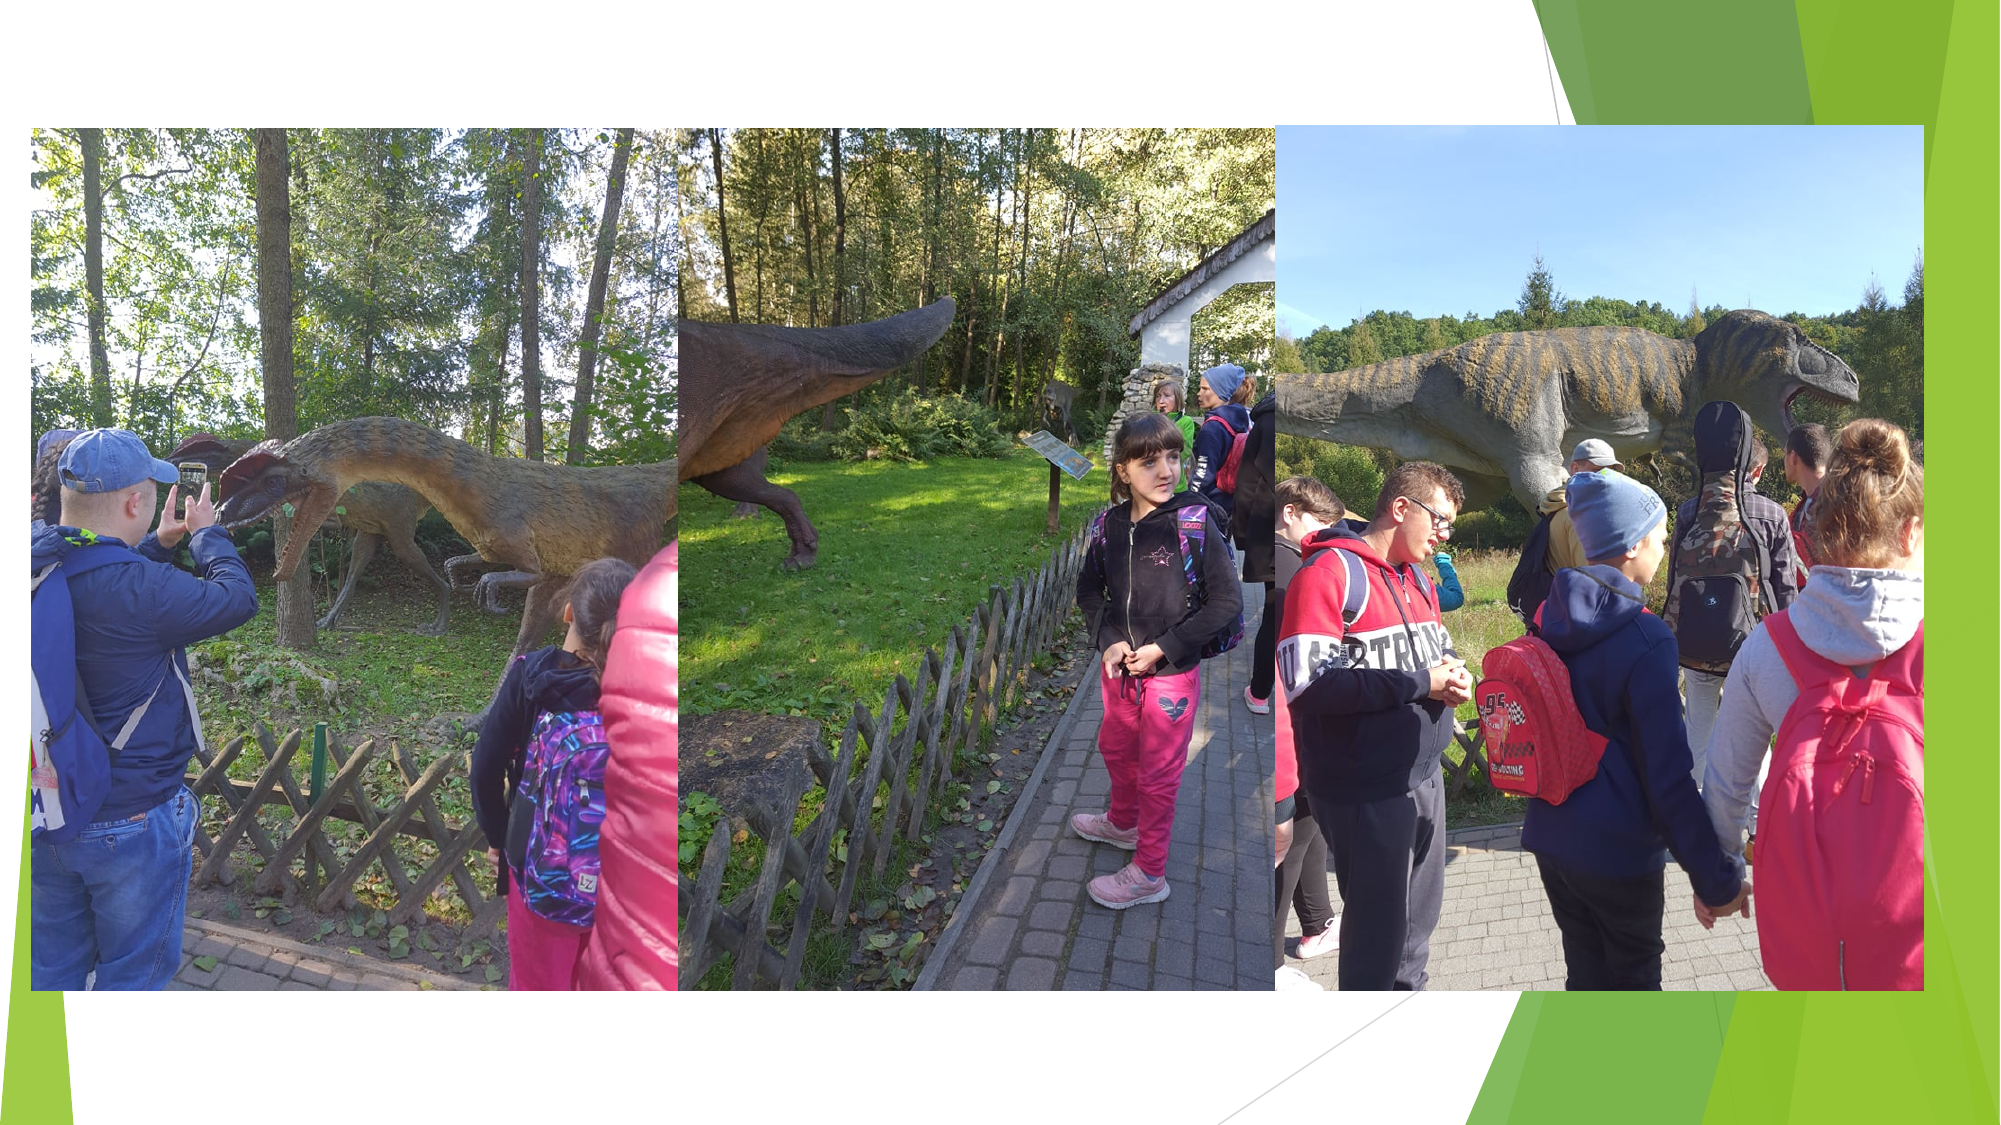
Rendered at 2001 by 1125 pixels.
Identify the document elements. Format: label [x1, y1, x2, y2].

picture [31, 125, 1924, 991]
